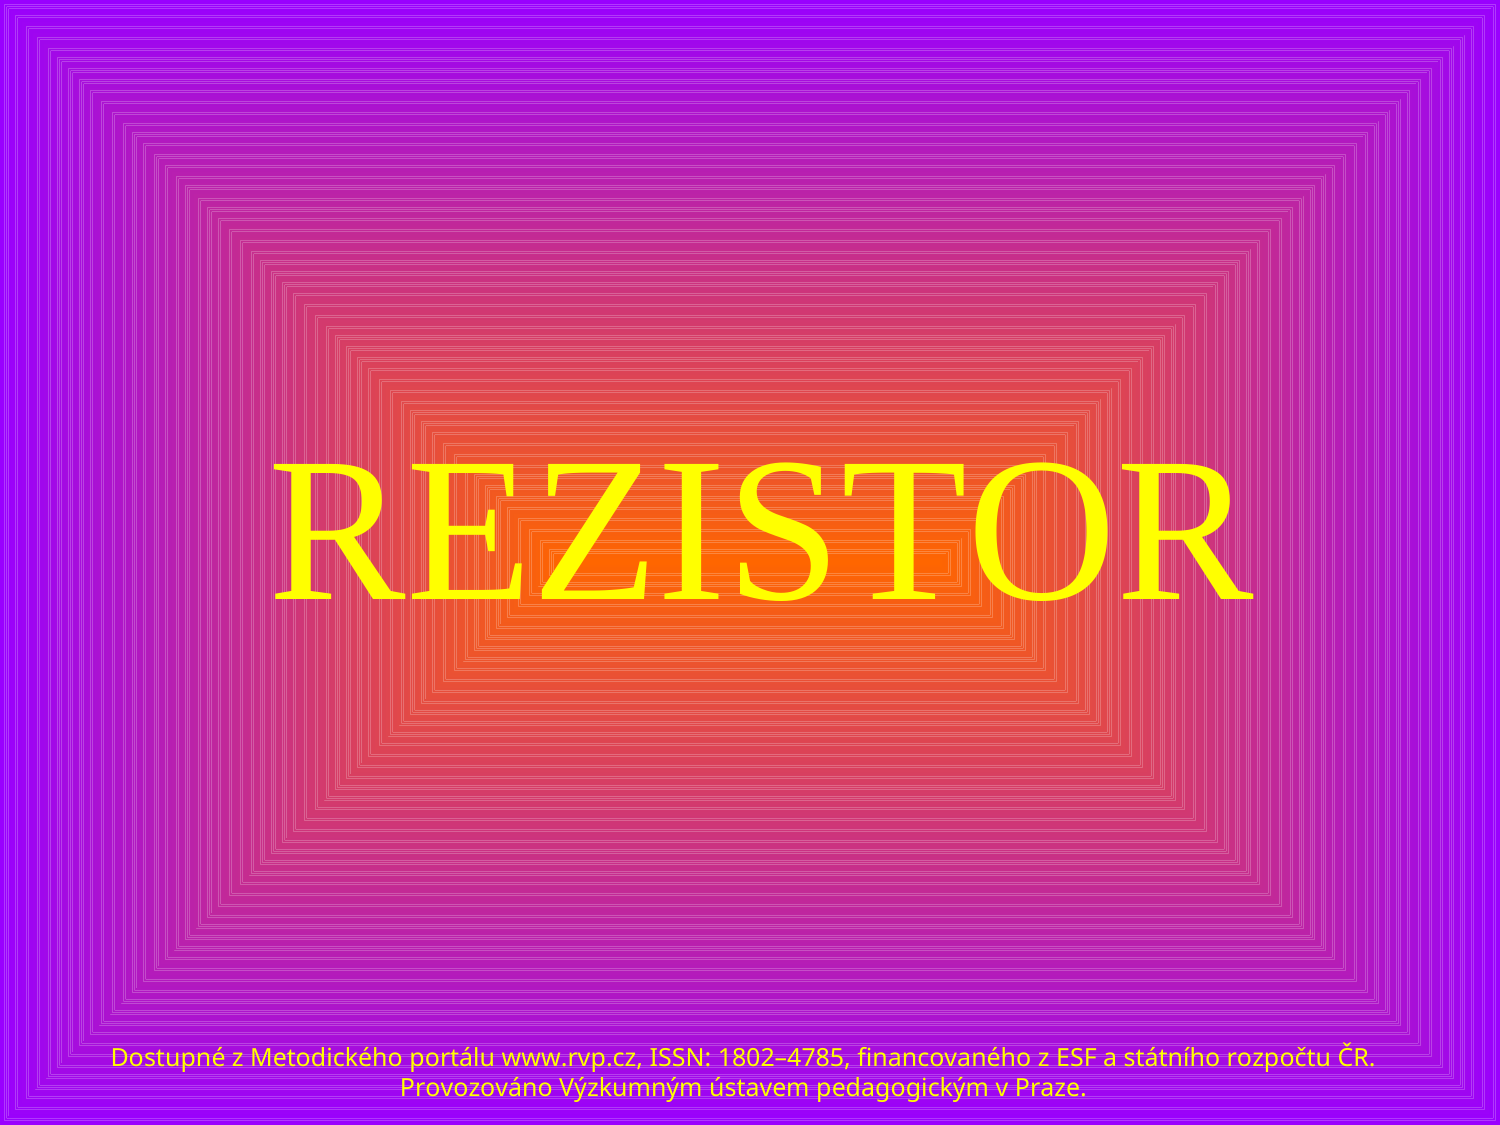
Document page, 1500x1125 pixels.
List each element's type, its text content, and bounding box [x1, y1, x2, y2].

text_box Dostupné z Metodického portálu www.rvp.cz, ISSN: 1802–4785, financovaného z ESF a státního rozpočtu ČR. Provozováno Výzkumným ústavem pedagogickým v Praze. [35, 1041, 1454, 1102]
text_box REZISTOR [100, 385, 1424, 649]
